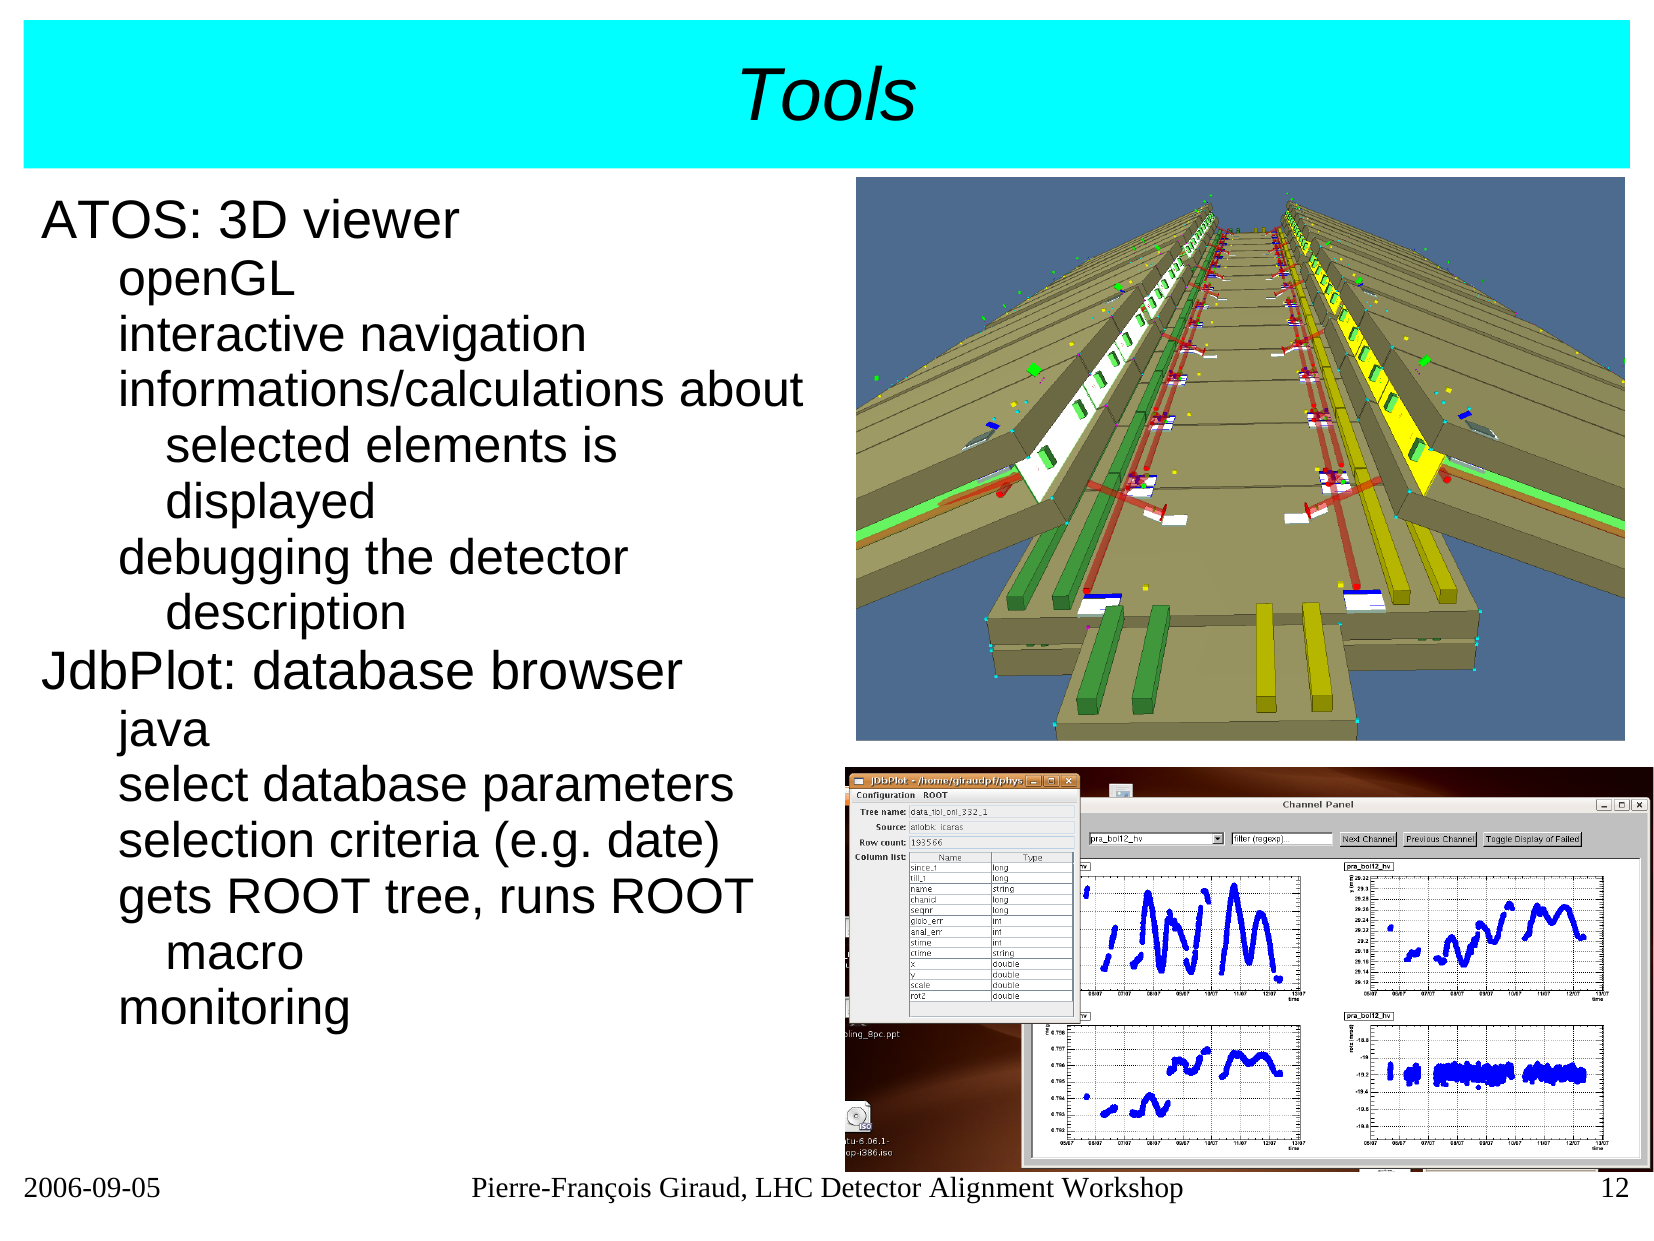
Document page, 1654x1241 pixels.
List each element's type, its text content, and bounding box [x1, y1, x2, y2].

list ATOS: 3D viewer openGL interactive navigation informations/calculations about selected elements is displayed debugging the detector description JdbPlot: database browser java select database parameters selection criteria (e.g. date) gets ROOT tree, runs ROOT macro monitoring [23, 189, 808, 1144]
title Tools [23, 20, 1630, 169]
picture [856, 177, 1625, 741]
picture [845, 767, 1654, 1172]
